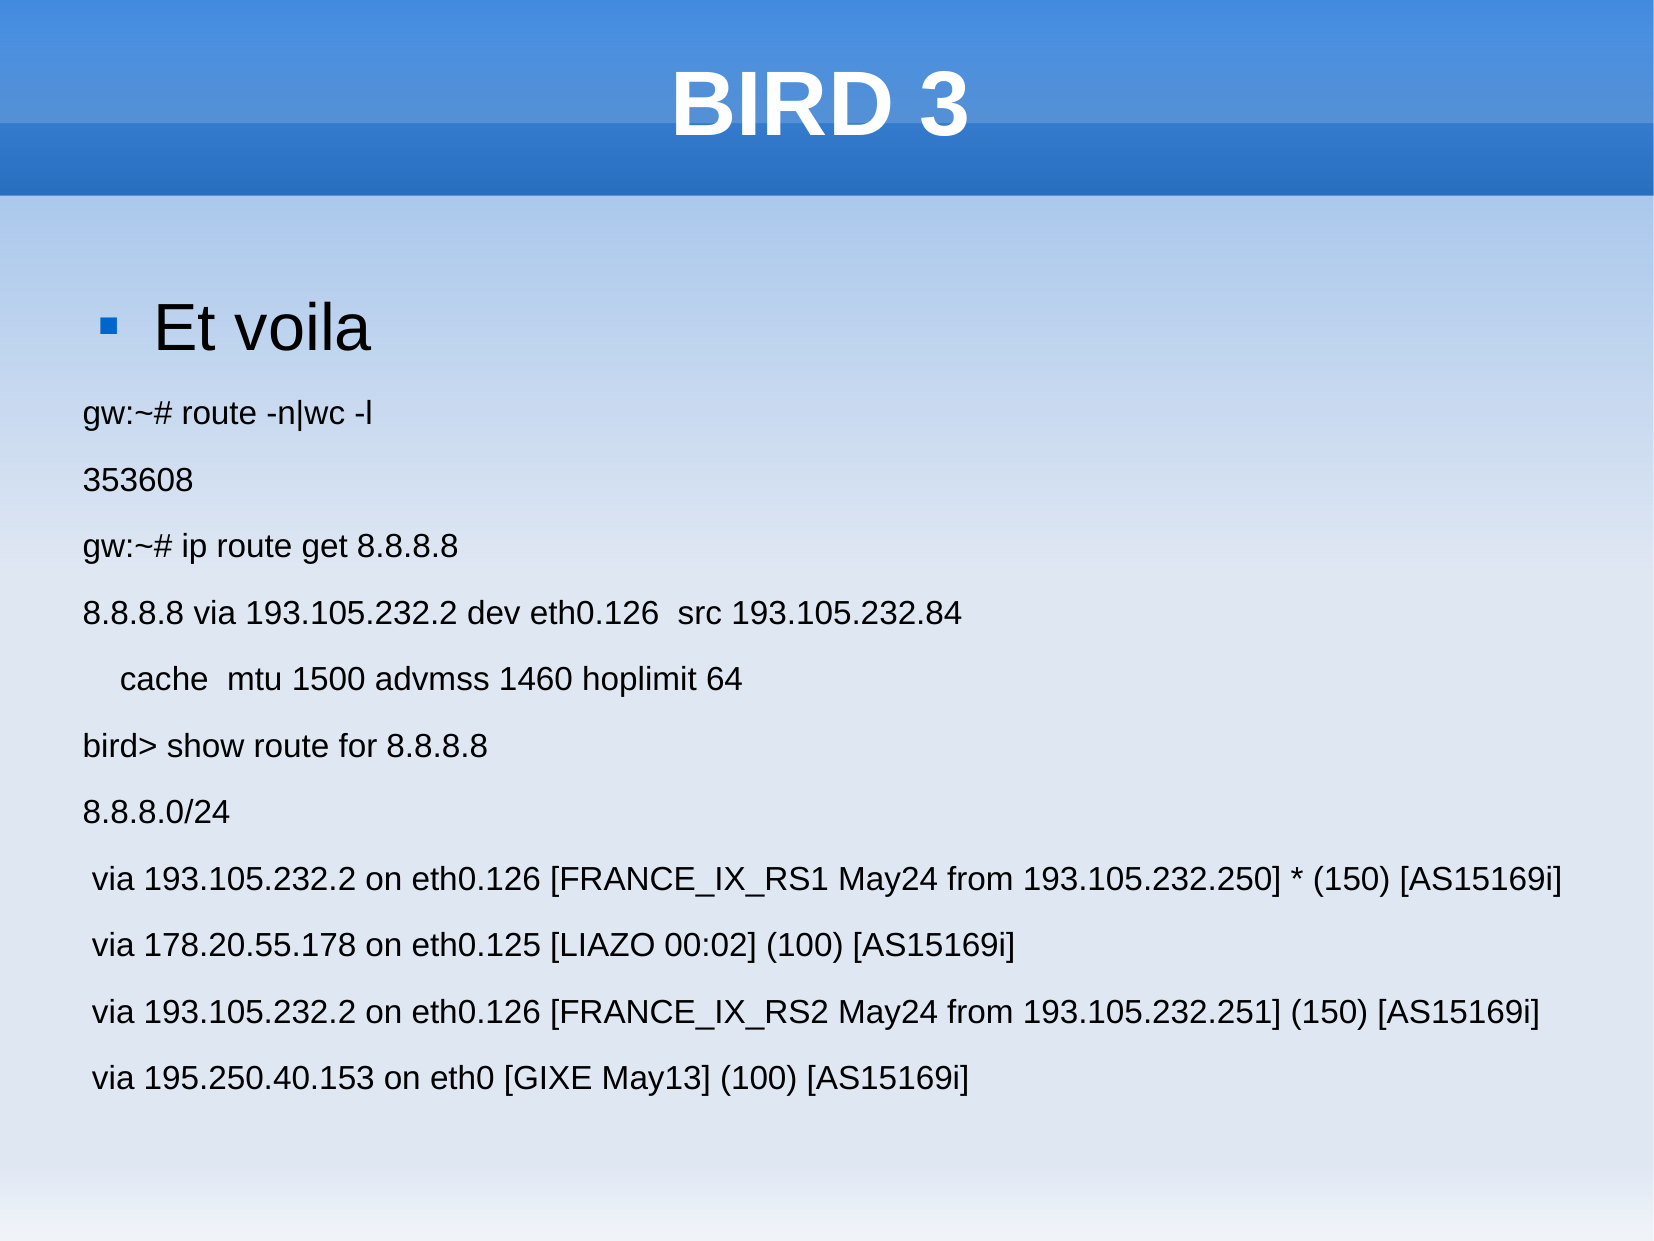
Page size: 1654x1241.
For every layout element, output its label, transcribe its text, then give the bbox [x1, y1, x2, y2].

title BIRD 3 [76, 7, 1565, 200]
list Et voila gw:~# route -n|wc -l 353608 gw:~# ip route get 8.8.8.8 8.8.8.8 via 193.105.232.2 dev eth0.126 src 193.105.232.84 cache mtu 1500 advmss 1460 hoplimit 64 bird> show route for 8.8.8.8 8.8.8.0/24 via 193.105.232.2 on eth0.126 [FRANCE_IX_RS1 May24 from 193.105.232.250] * (150) [AS15169i] via 178.20.55.178 on eth0.125 [LIAZO 00:02] (100) [AS15169i] via 193.105.232.2 on eth0.126 [FRANCE_IX_RS2 May24 from 193.105.232.251] (150) [AS15169i] via 195.250.40.153 on eth0 [GIXE May13] (100) [AS15169i] [82, 290, 1571, 1164]
picture [0, 0, 1654, 1241]
